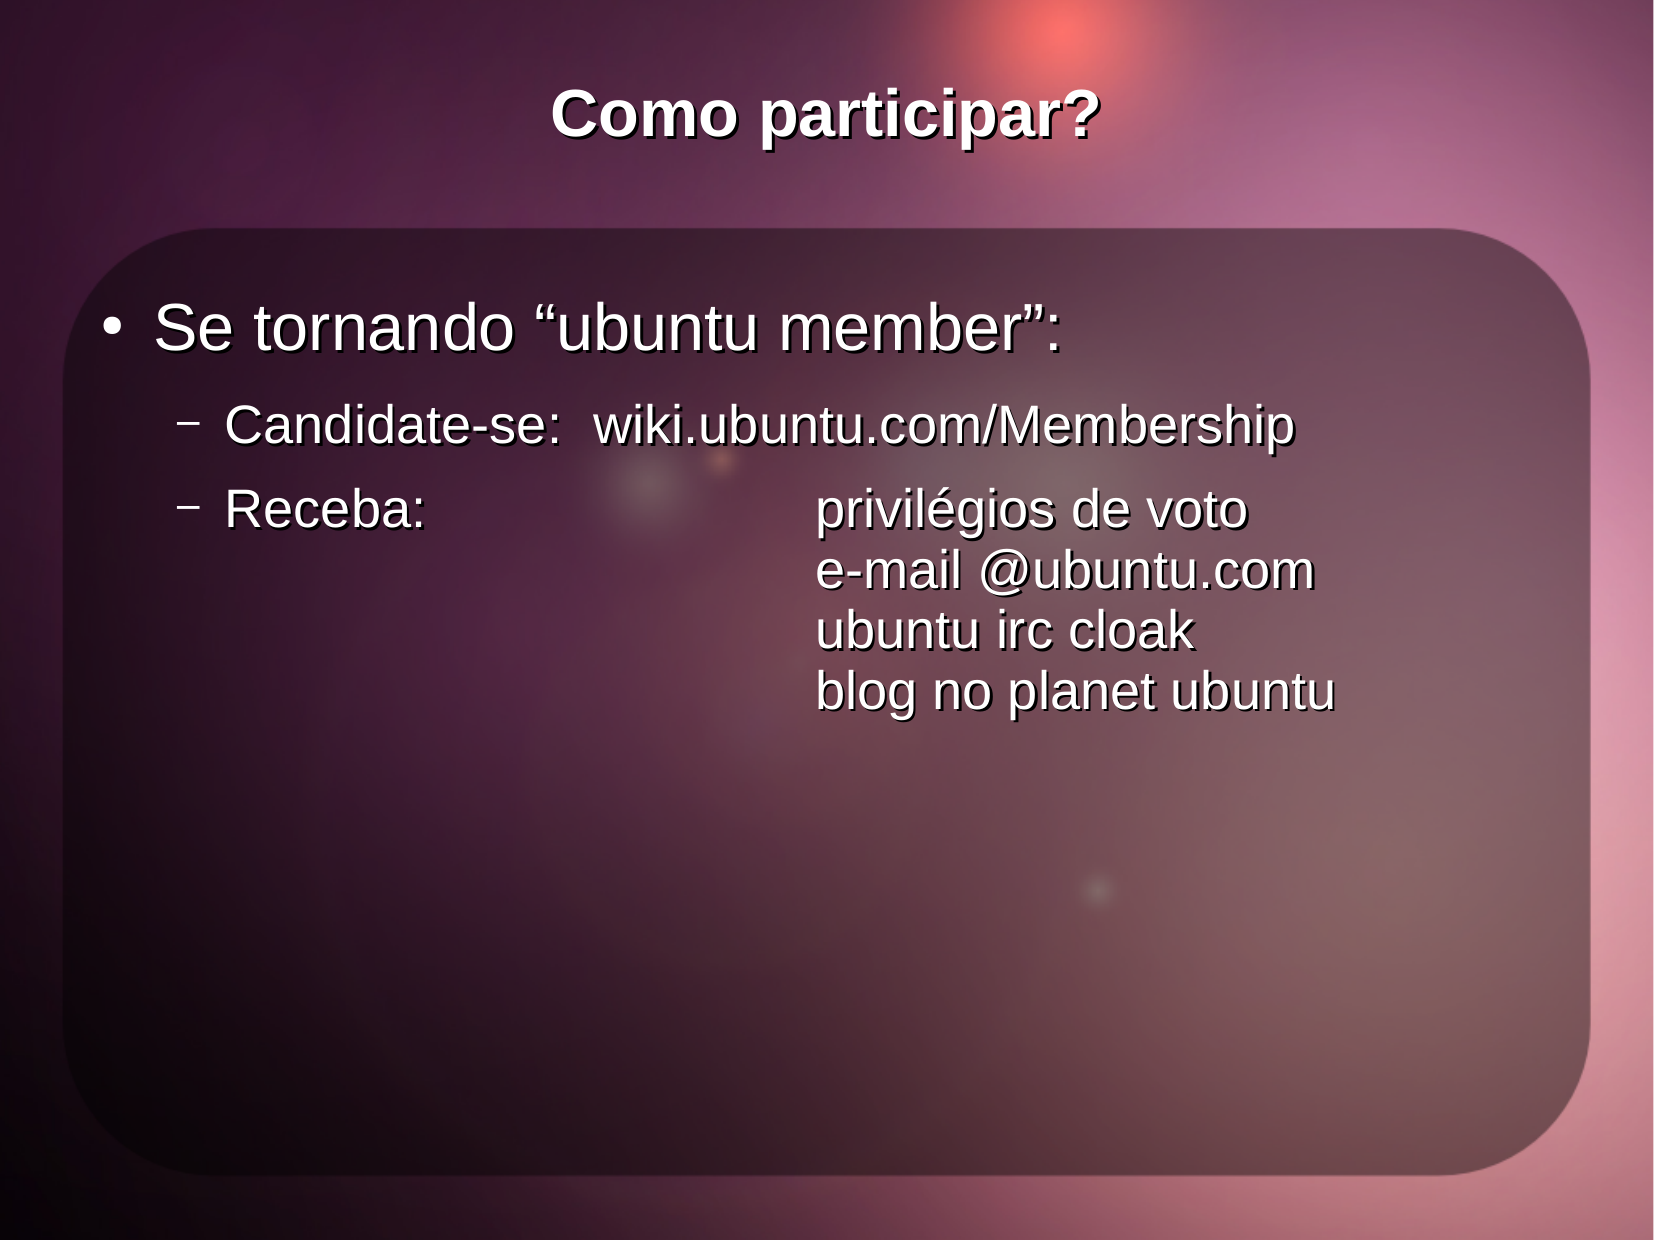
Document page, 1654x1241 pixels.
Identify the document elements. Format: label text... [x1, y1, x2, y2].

title Como participar? [59, 49, 1595, 178]
picture [0, 0, 1654, 1240]
list Se tornando “ubuntu member”: Candidate-se: wiki.ubuntu.com/Membership Receba: privilégios de voto e-mail @ubuntu.com ubuntu irc cloak blog no planet ubuntu [82, 290, 1571, 1109]
